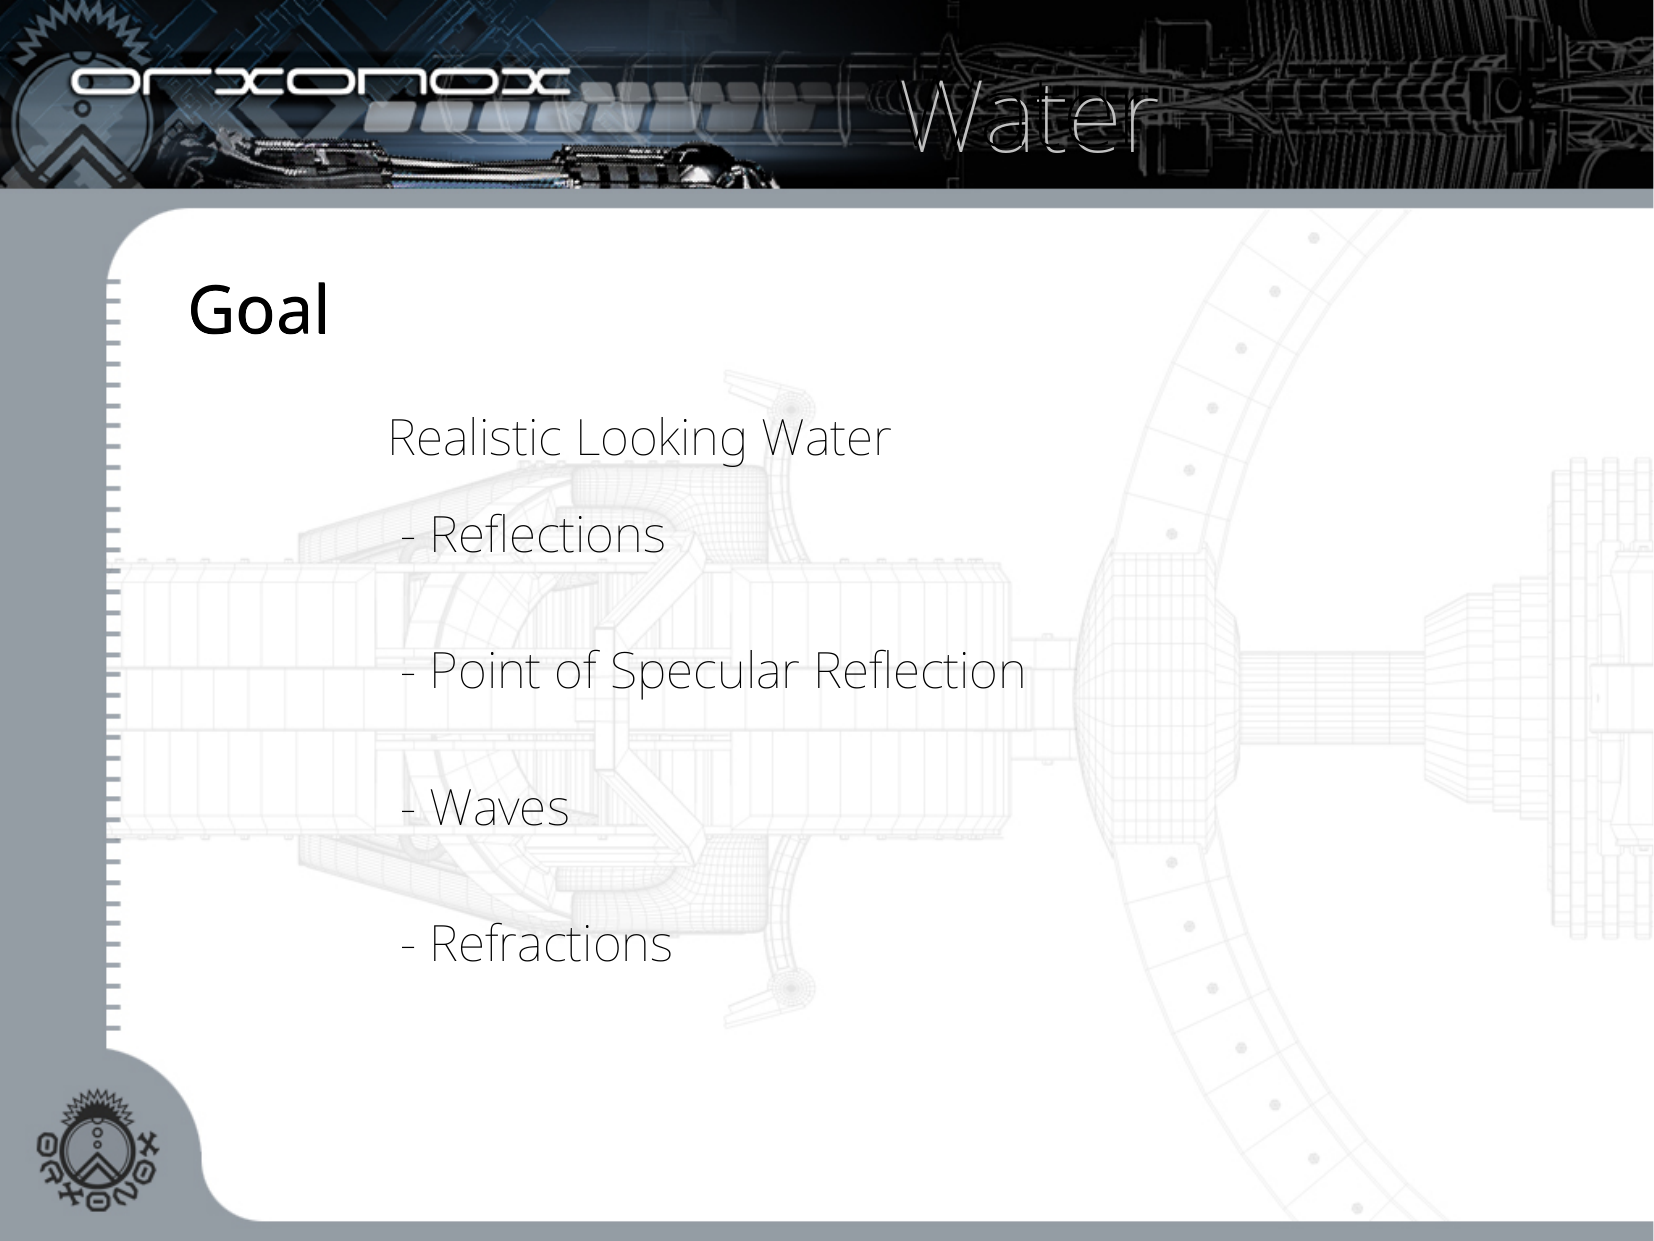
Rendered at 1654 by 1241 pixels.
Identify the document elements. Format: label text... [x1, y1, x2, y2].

text_box Goal [187, 262, 1538, 347]
text_box Water [842, 32, 1165, 153]
text_box Realistic Looking Water - Reflections - Point of Specular Reflection - Waves - Refractions [337, 394, 1613, 907]
picture [0, 0, 1654, 1241]
